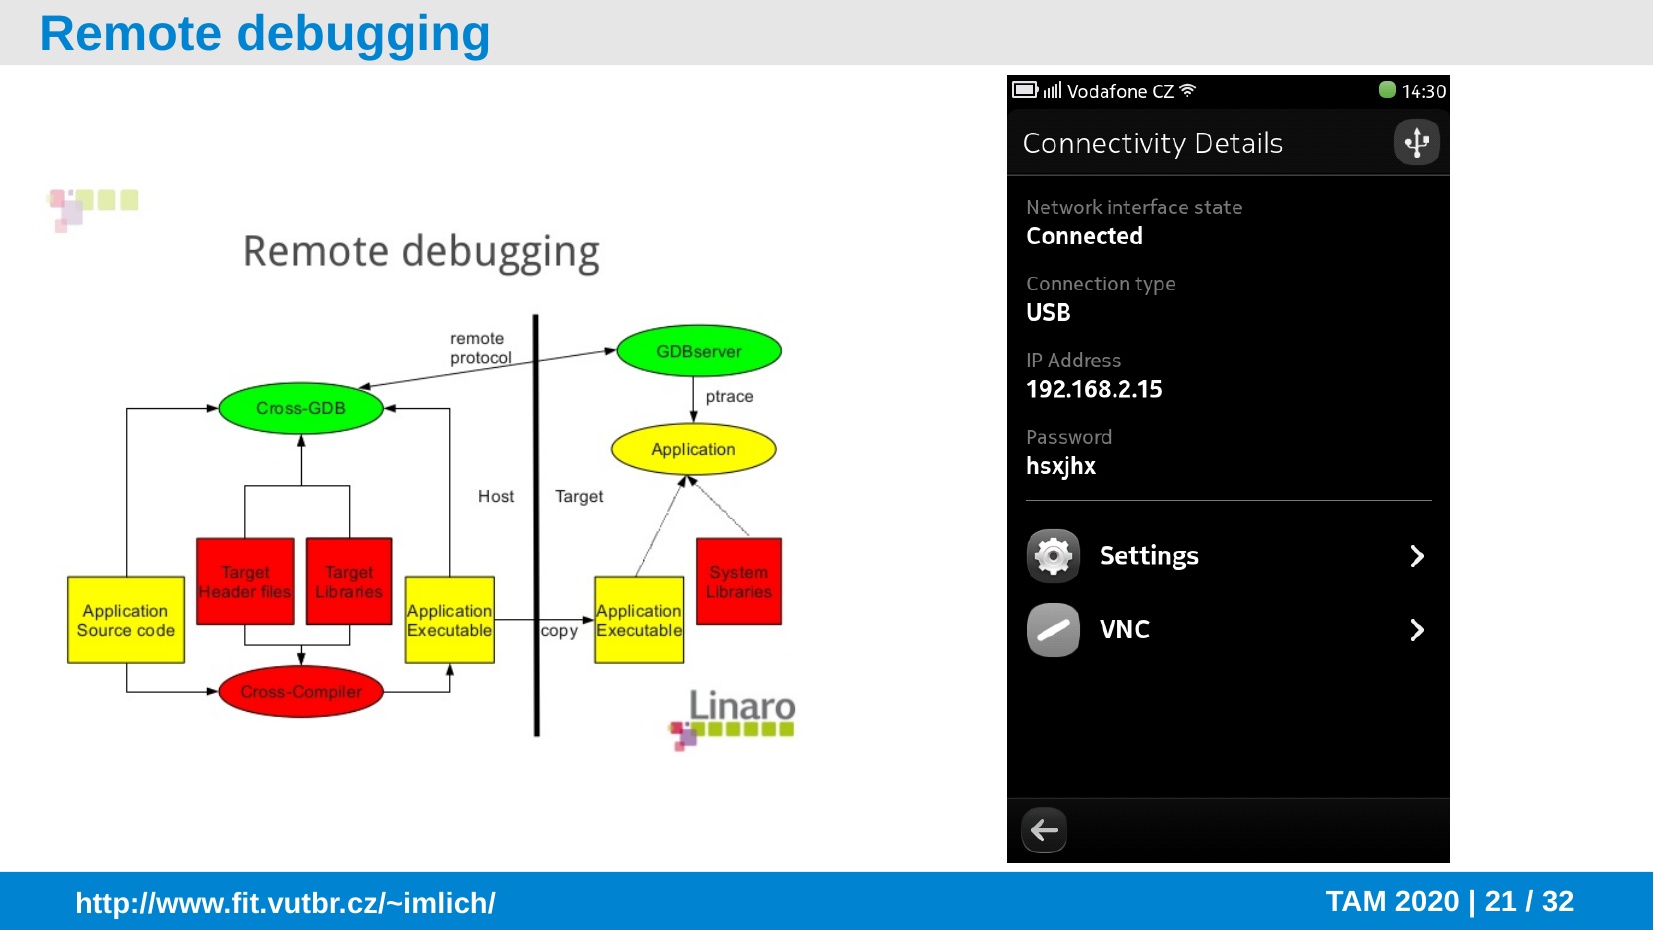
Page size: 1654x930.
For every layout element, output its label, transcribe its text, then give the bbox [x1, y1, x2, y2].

picture [1007, 75, 1450, 863]
title Remote debugging [39, 4, 1614, 61]
picture [37, 180, 806, 758]
